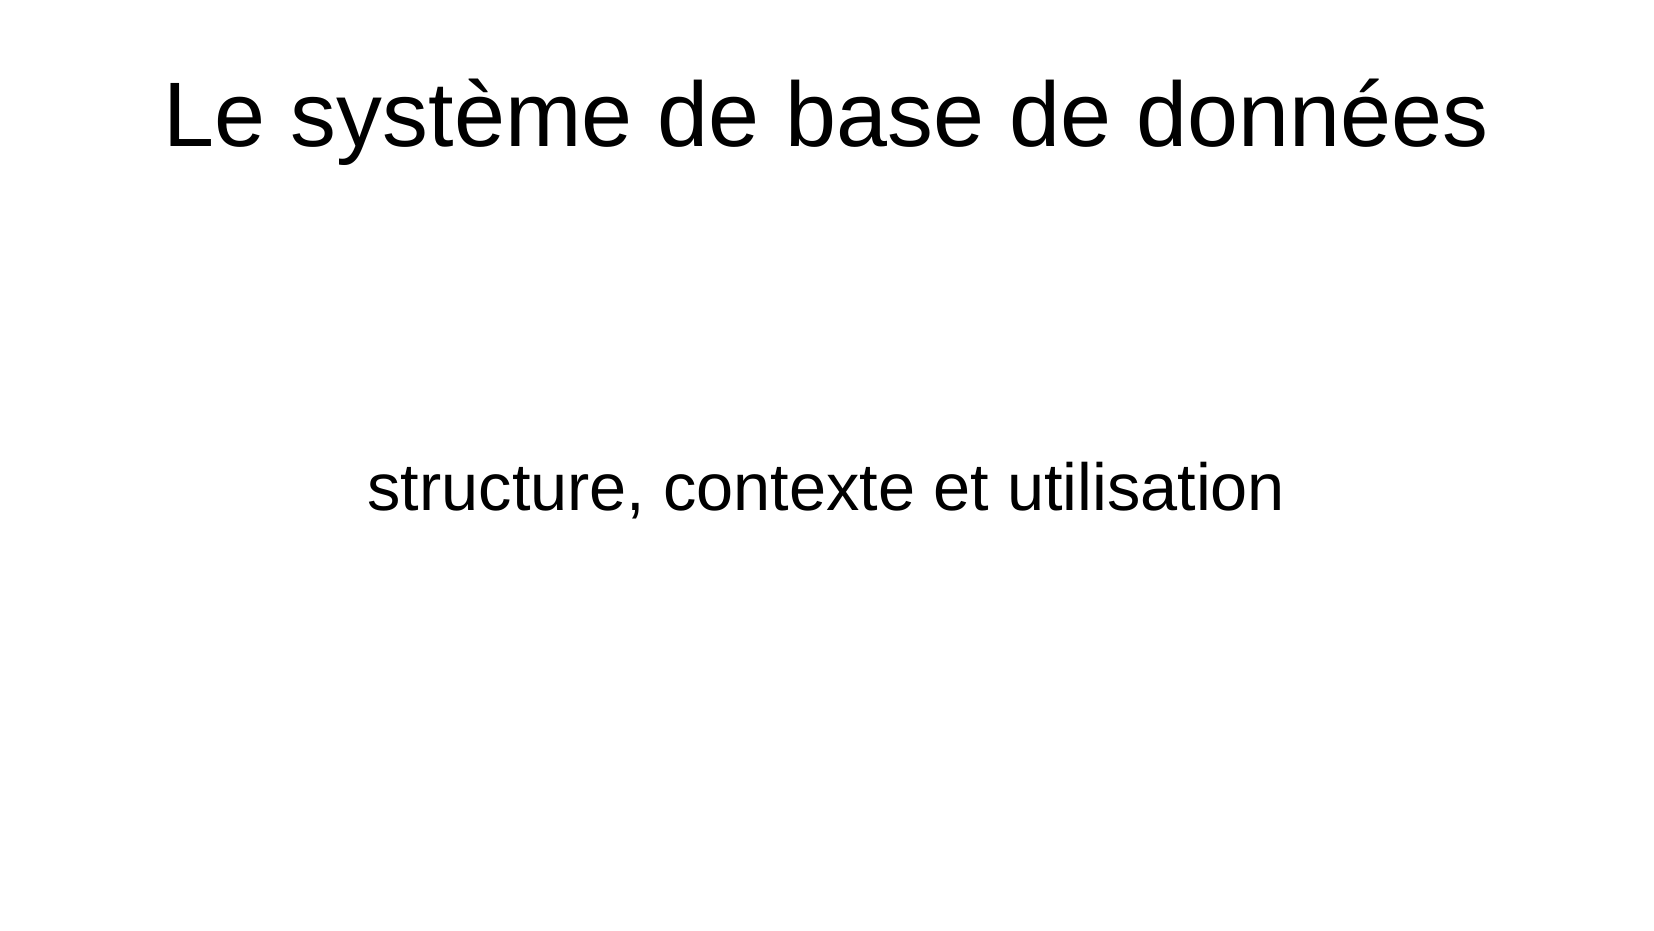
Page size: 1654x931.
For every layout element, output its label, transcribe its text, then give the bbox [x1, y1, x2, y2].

subtitle structure, contexte et utilisation [82, 217, 1571, 758]
title Le système de base de données [82, 37, 1571, 193]
